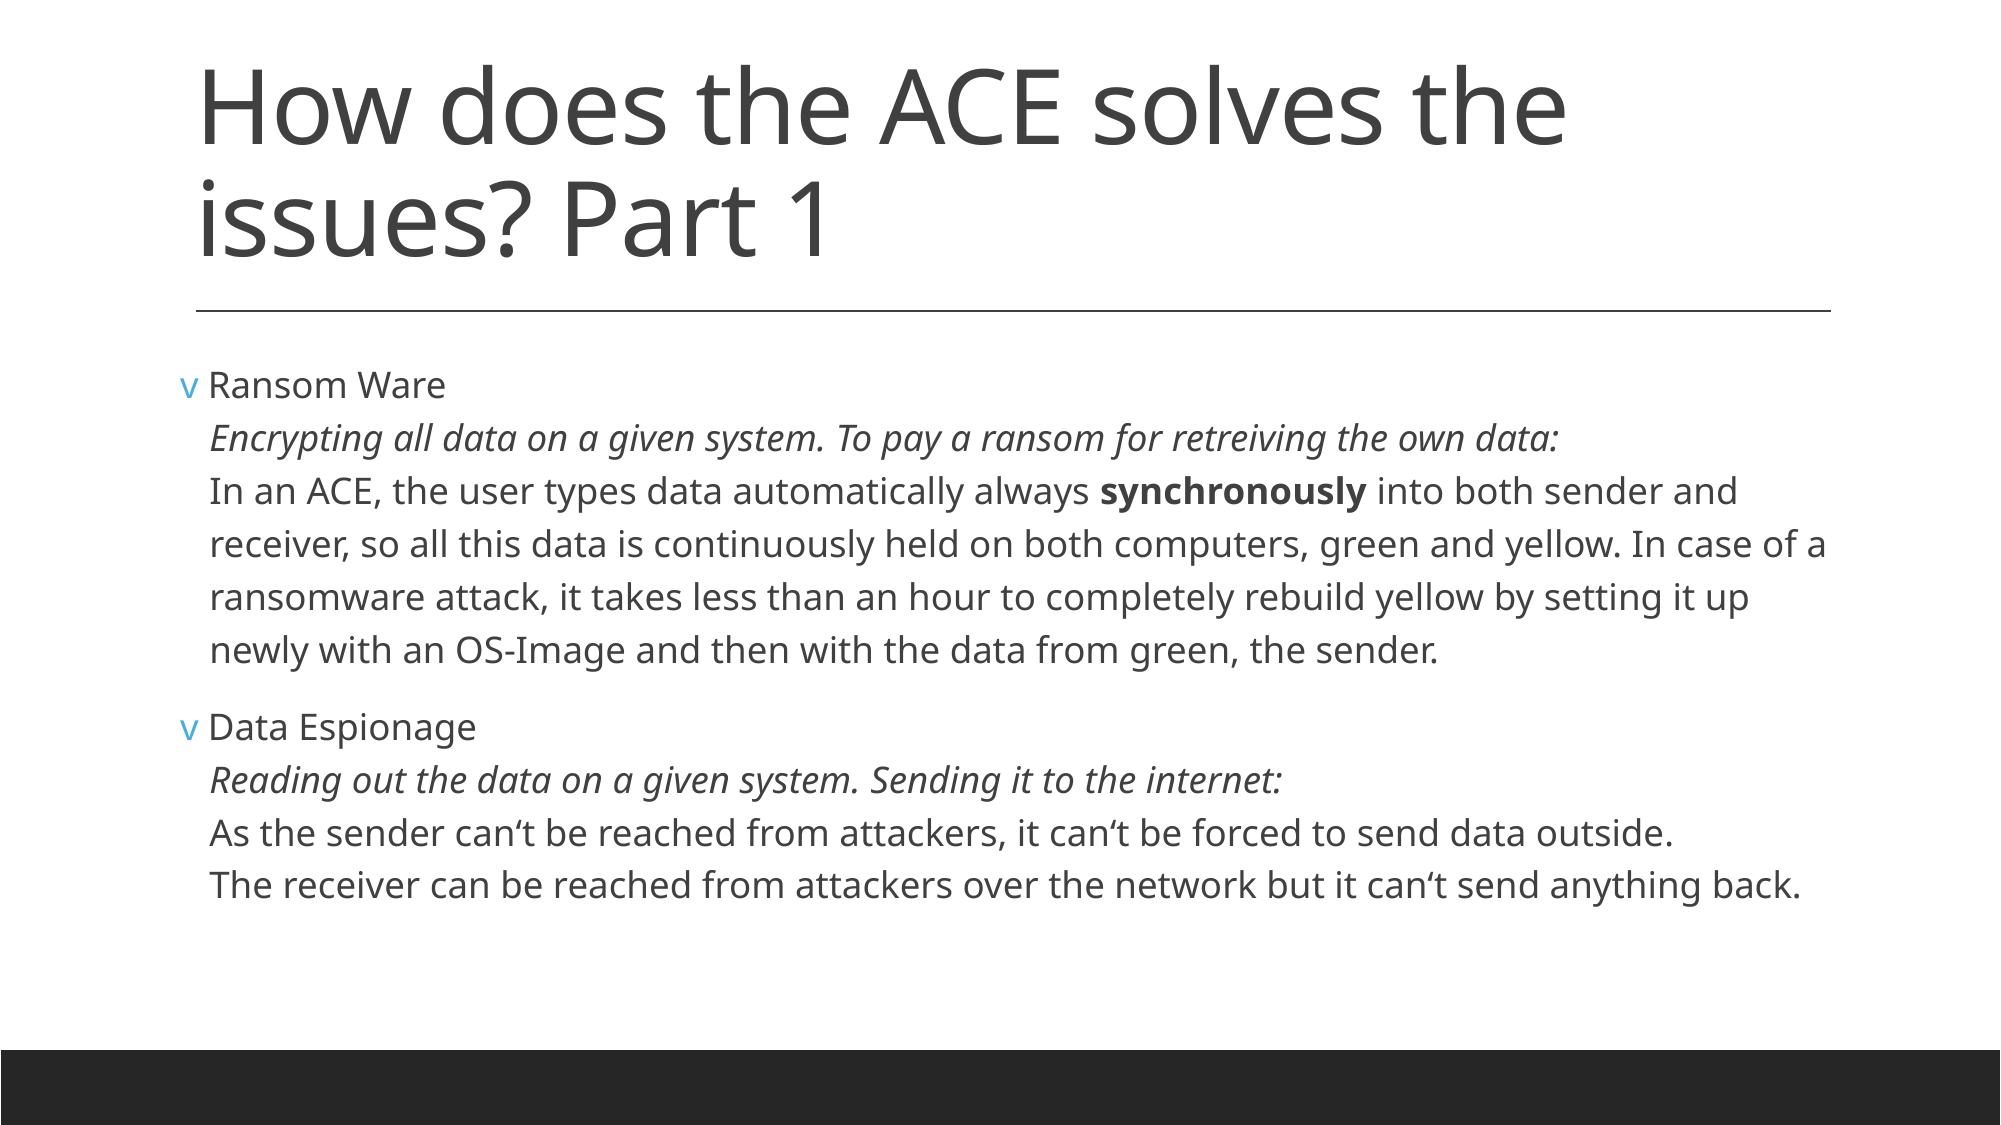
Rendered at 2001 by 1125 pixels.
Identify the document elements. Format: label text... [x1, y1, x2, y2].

list Ransom Ware Encrypting all data on a given system. To pay a ransom for retreiving the own data: In an ACE, the user types data automatically always synchronously into both sender and receiver, so all this data is continuously held on both computers, green and yellow. In case of a ransomware attack, it takes less than an hour to completely rebuild yellow by setting it up newly with an OS-Image and then with the data from green, the sender. Data Espionage Reading out the data on a given system. Sending it to the internet: As the sender can‘t be reached from attackers, it can‘t be forced to send data outside. The receiver can be reached from attackers over the network but it can‘t send anything back. [180, 345, 1831, 963]
title How does the ACE solves the issues? Part 1 [180, 47, 1831, 286]
